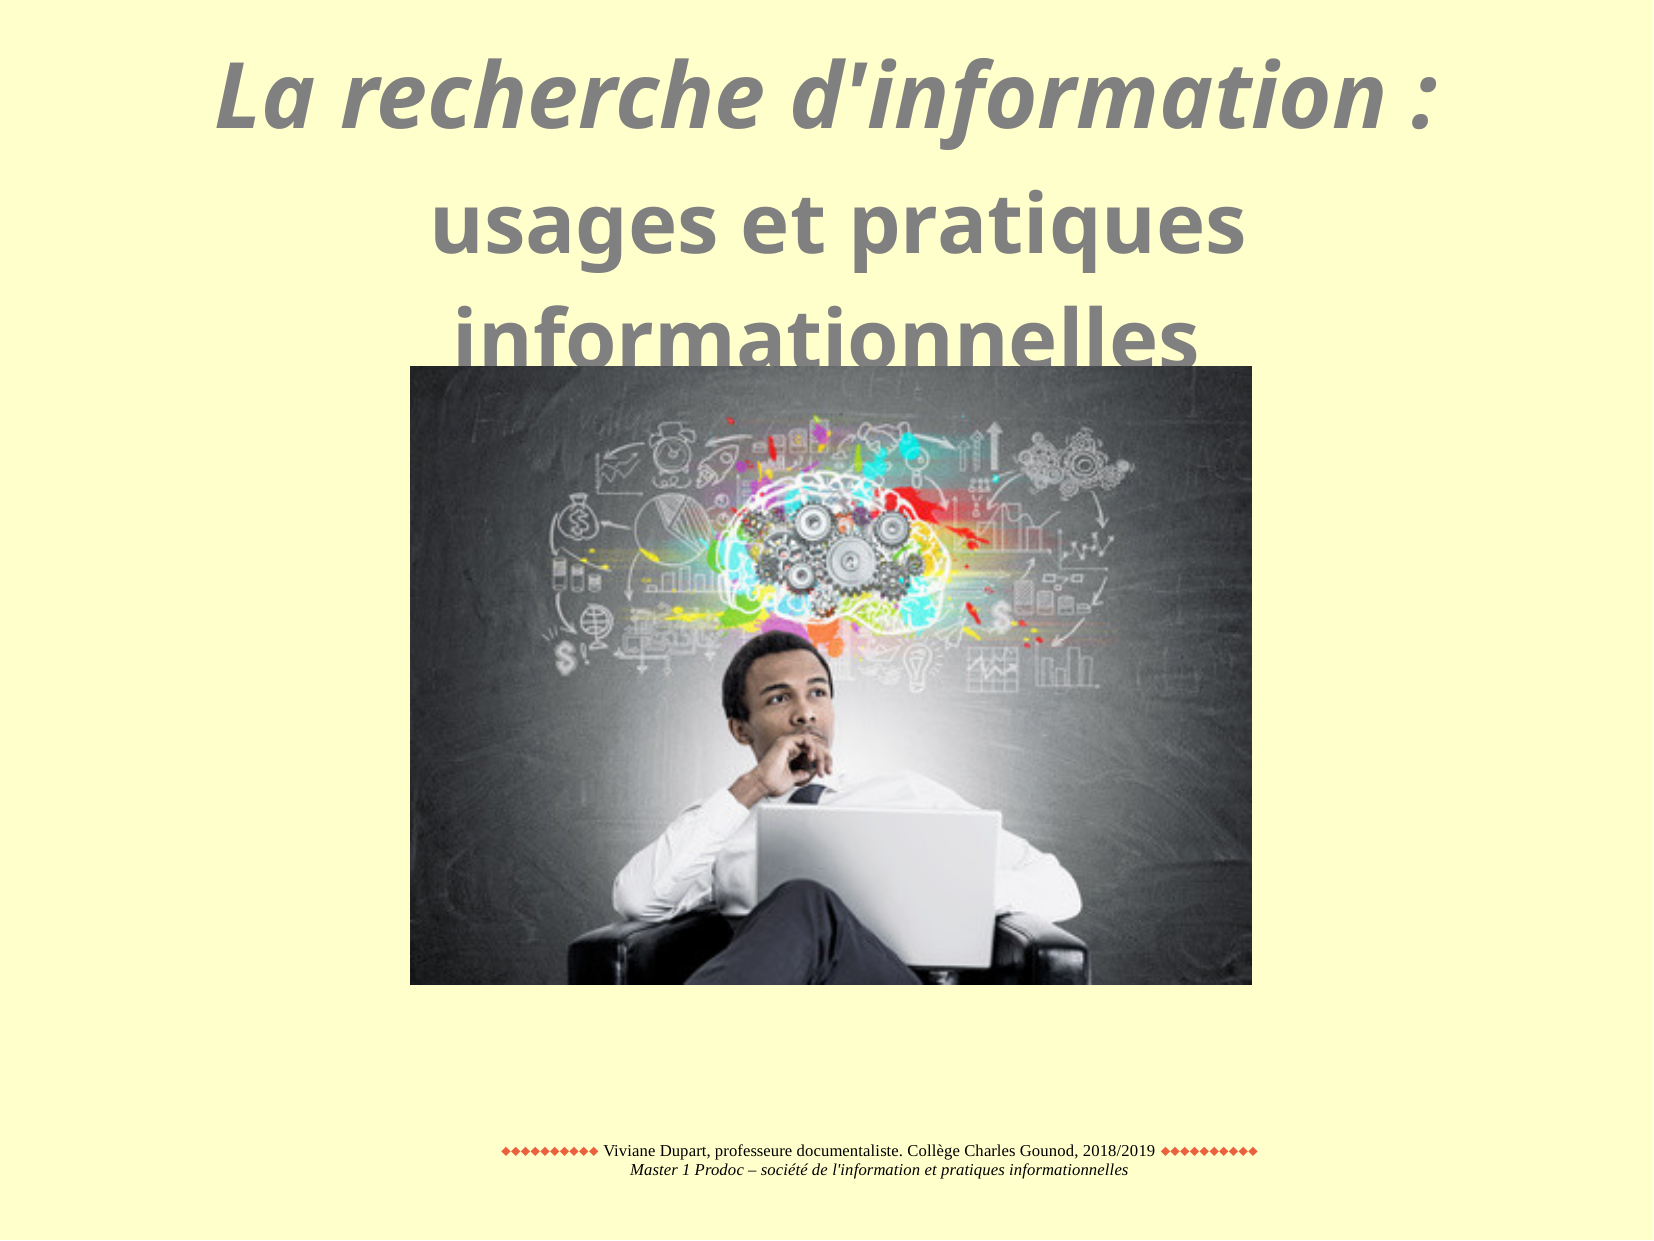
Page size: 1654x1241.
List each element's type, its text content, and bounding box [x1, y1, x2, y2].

subtitle  Viviane Dupart, professeure documentaliste. Collège Charles Gounod, 2018/2019  Master 1 Prodoc – société de l'information et pratiques informationnelles [330, 1122, 1430, 1199]
title La recherche d'information : usages et pratiques informationnelles [47, 30, 1607, 395]
picture [410, 366, 1252, 985]
